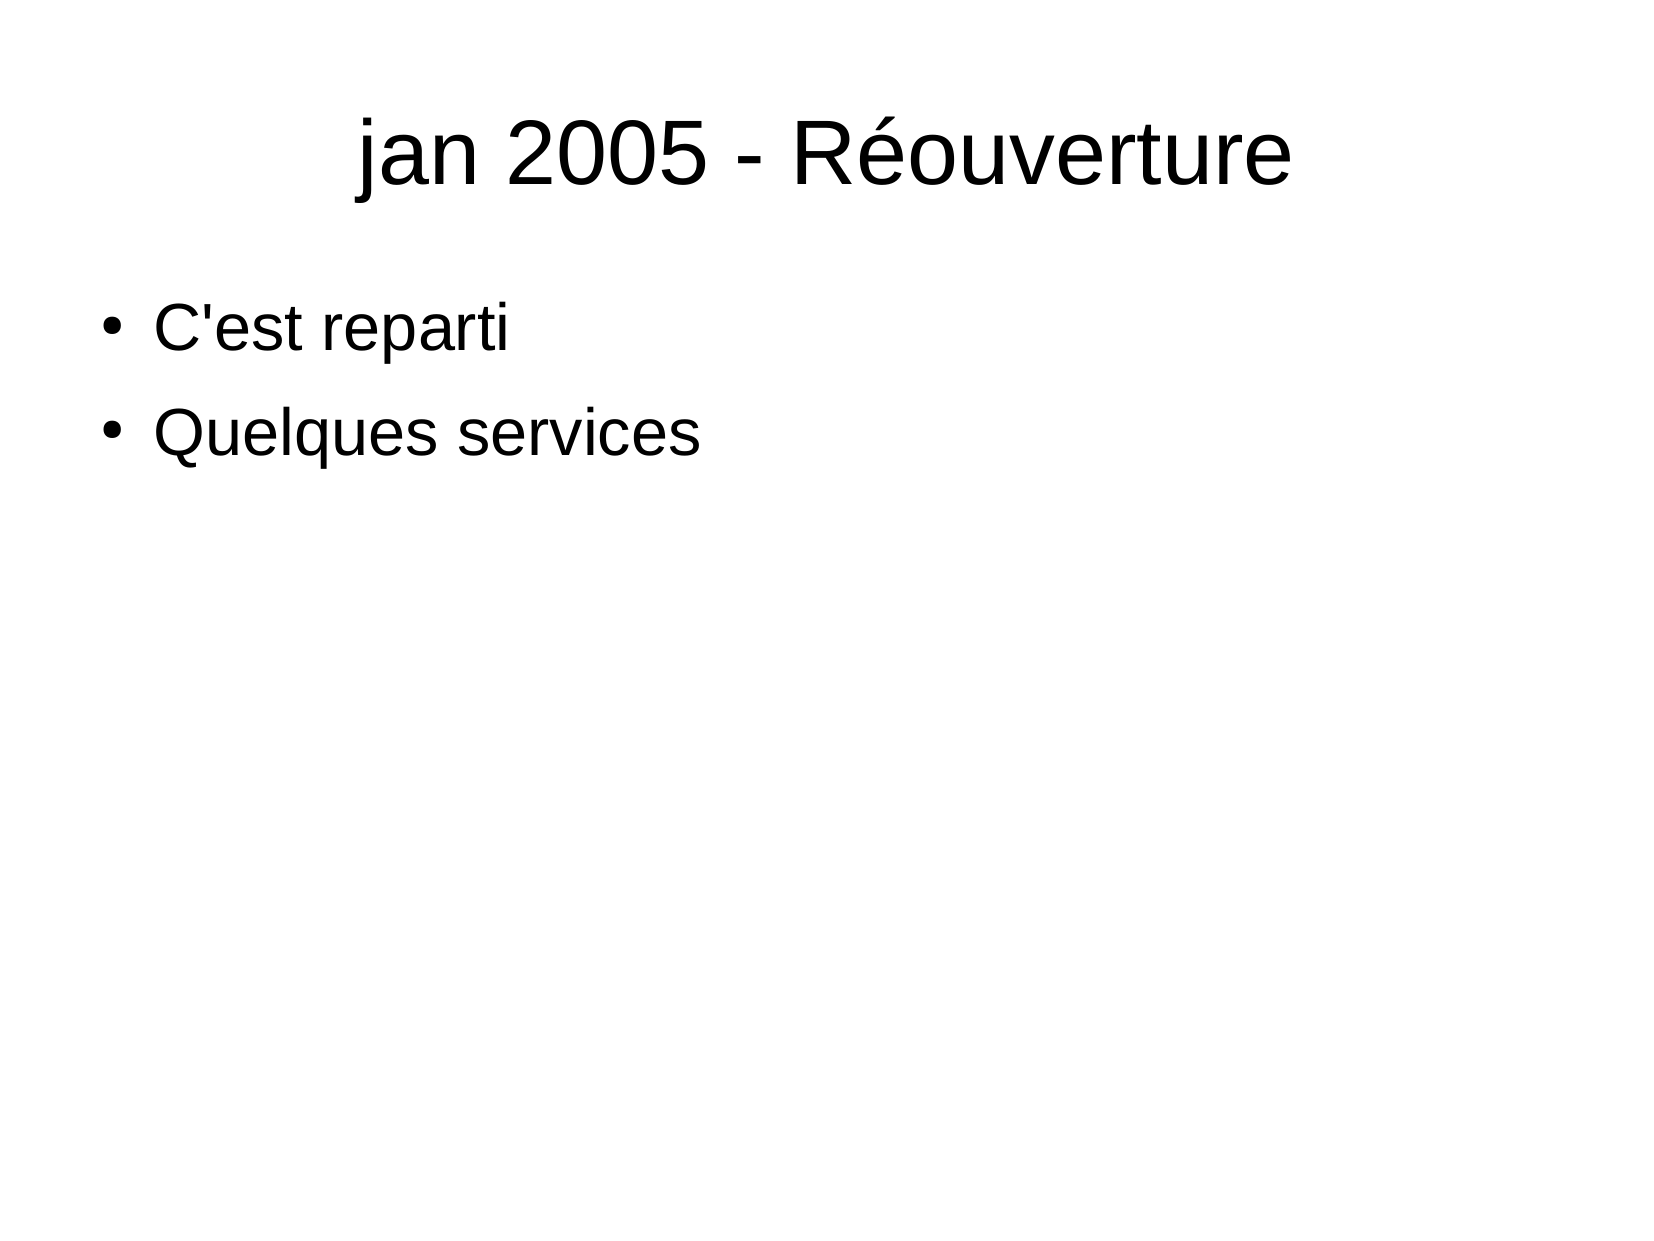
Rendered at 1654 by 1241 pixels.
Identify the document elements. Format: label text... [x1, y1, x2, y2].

title jan 2005 - Réouverture [82, 56, 1571, 250]
list C'est reparti Quelques services [82, 290, 1571, 1109]
